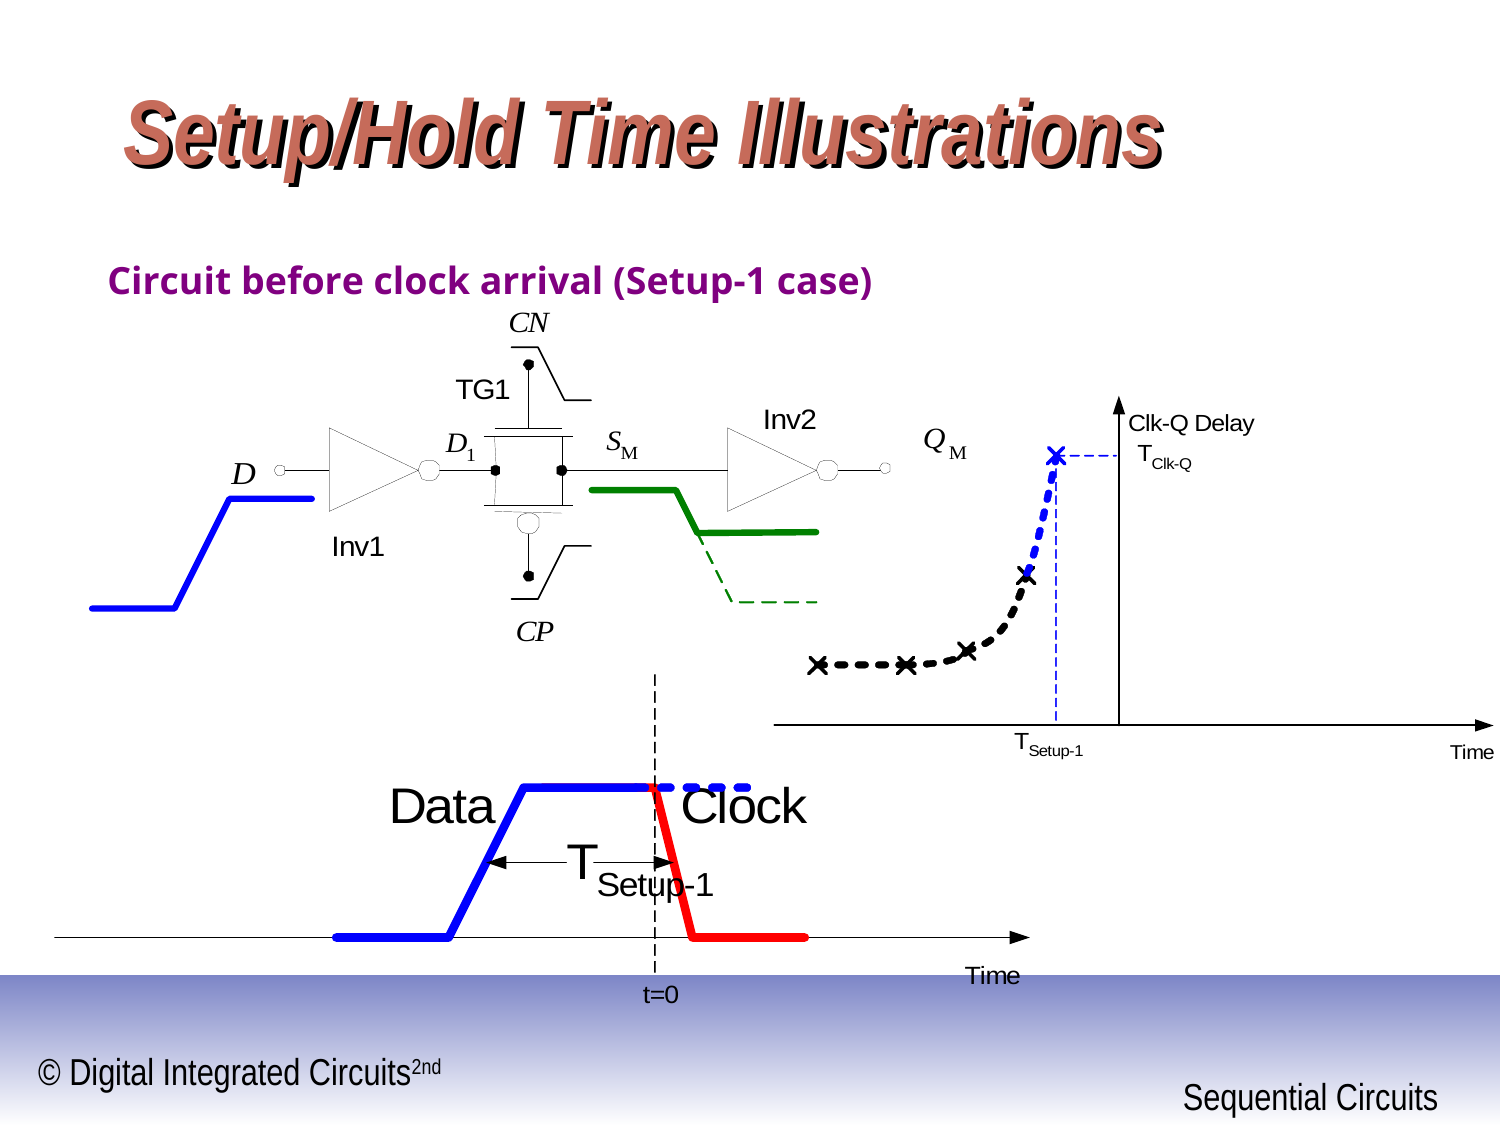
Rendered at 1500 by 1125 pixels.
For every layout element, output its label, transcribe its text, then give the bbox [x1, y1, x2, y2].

chart [51, 297, 1497, 1014]
text_box Circuit before clock arrival (Setup-1 case) [49, 249, 931, 311]
title Setup/Hold Time Illustrations [108, 65, 1384, 190]
